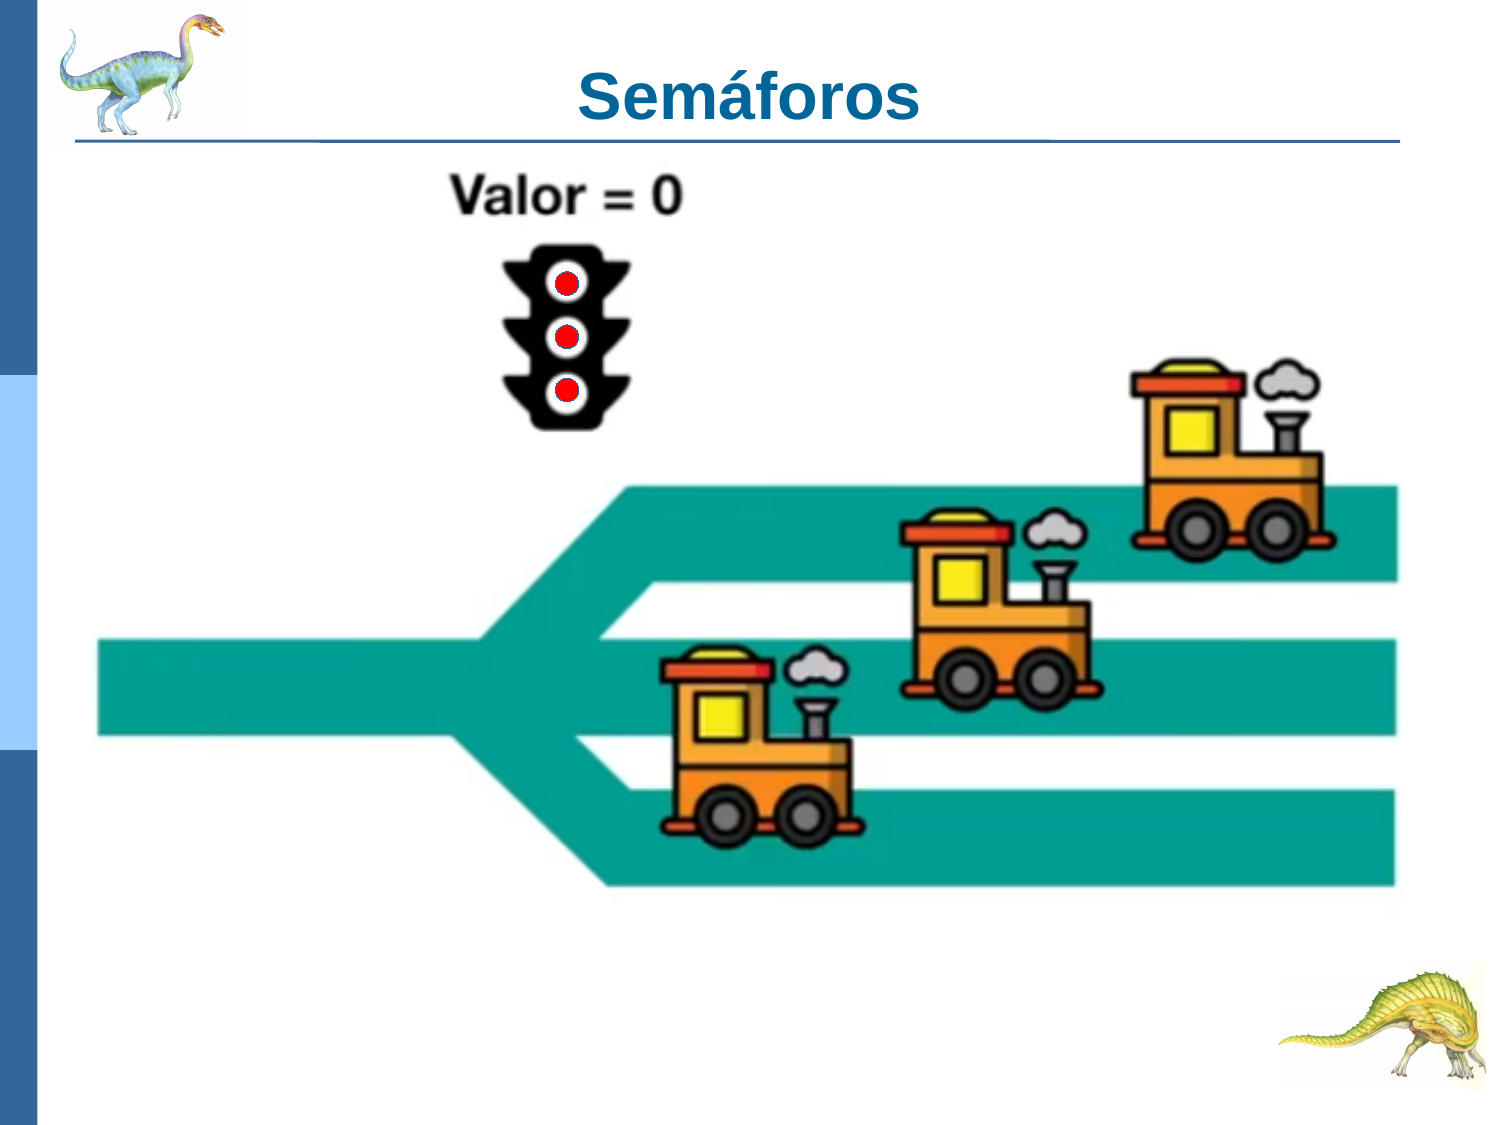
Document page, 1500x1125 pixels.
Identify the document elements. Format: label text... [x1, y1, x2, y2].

picture [46, 0, 243, 149]
picture [91, 153, 1486, 1090]
text_box Semáforos [75, 45, 1426, 141]
text_box [555, 324, 579, 349]
text_box [555, 271, 579, 296]
text_box [555, 378, 579, 402]
